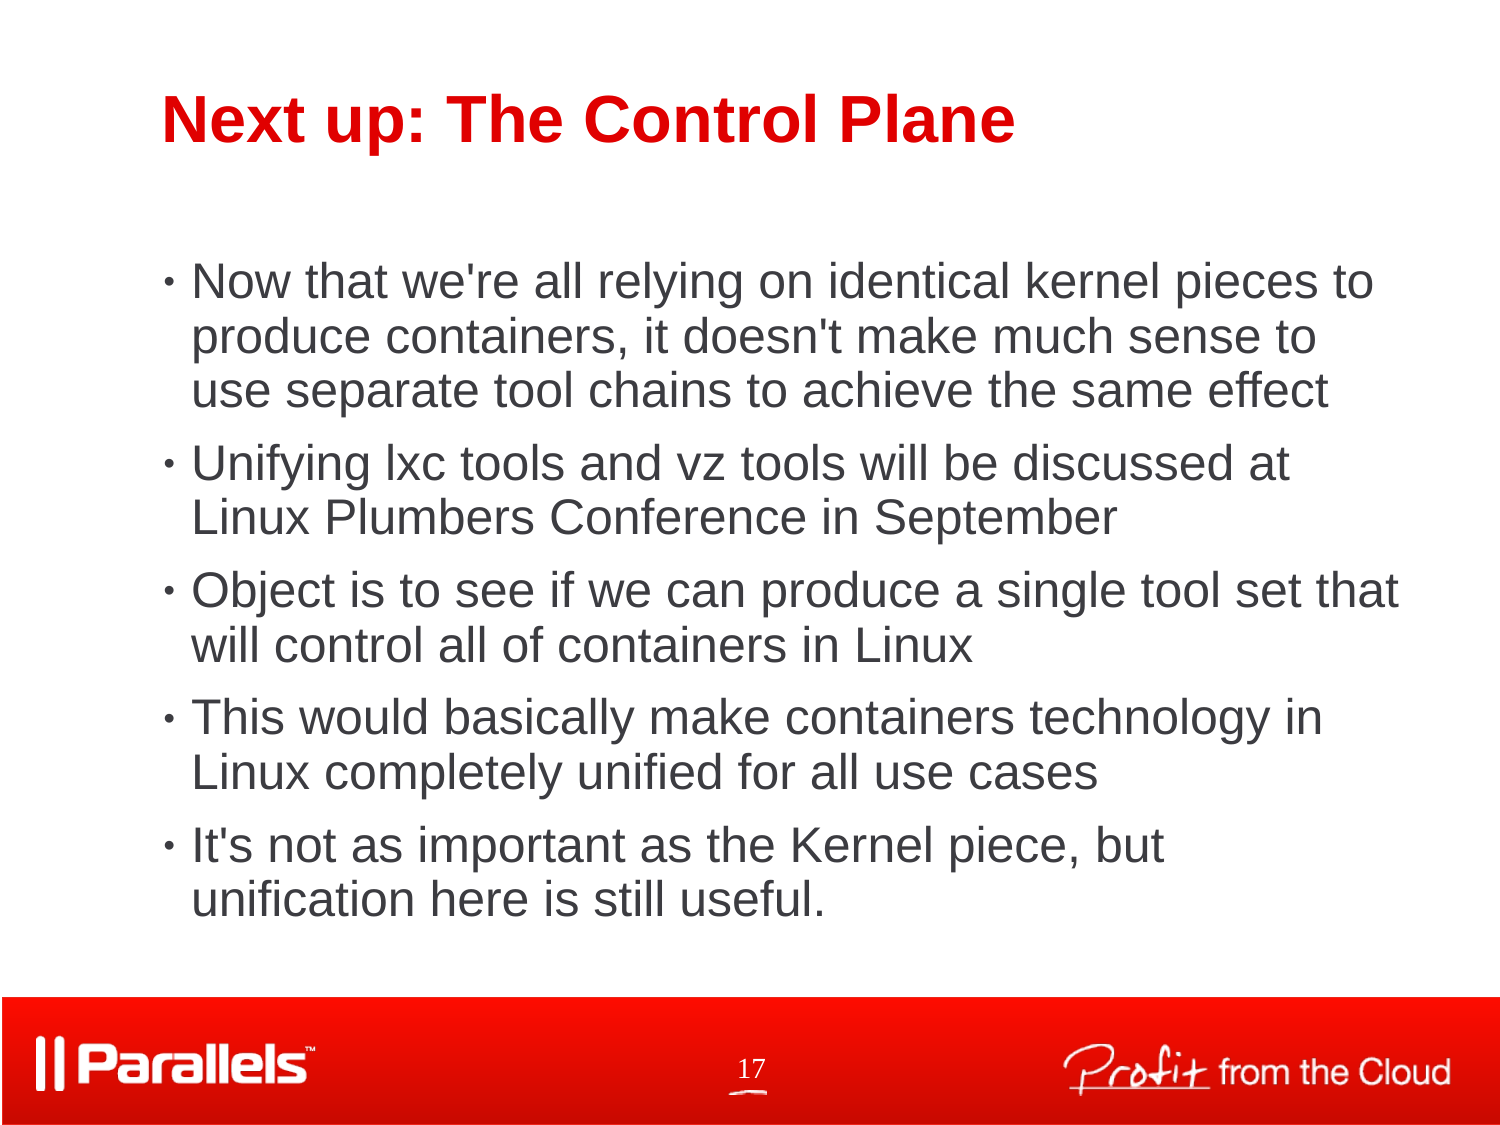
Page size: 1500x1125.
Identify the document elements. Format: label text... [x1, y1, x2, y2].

picture [36, 1034, 318, 1091]
list Now that we're all relying on identical kernel pieces to produce containers, it doesn't make much sense to use separate tool chains to achieve the same effect Unifying lxc tools and vz tools will be discussed at Linux Plumbers Conference in September Object is to see if we can produce a single tool set that will control all of containers in Linux This would basically make containers technology in Linux completely unified for all use cases It's not as important as the Kernel piece, but unification here is still useful. [163, 254, 1404, 908]
title Next up: The Control Plane [161, 41, 1383, 205]
picture [727, 1090, 767, 1095]
picture [1049, 1033, 1465, 1096]
